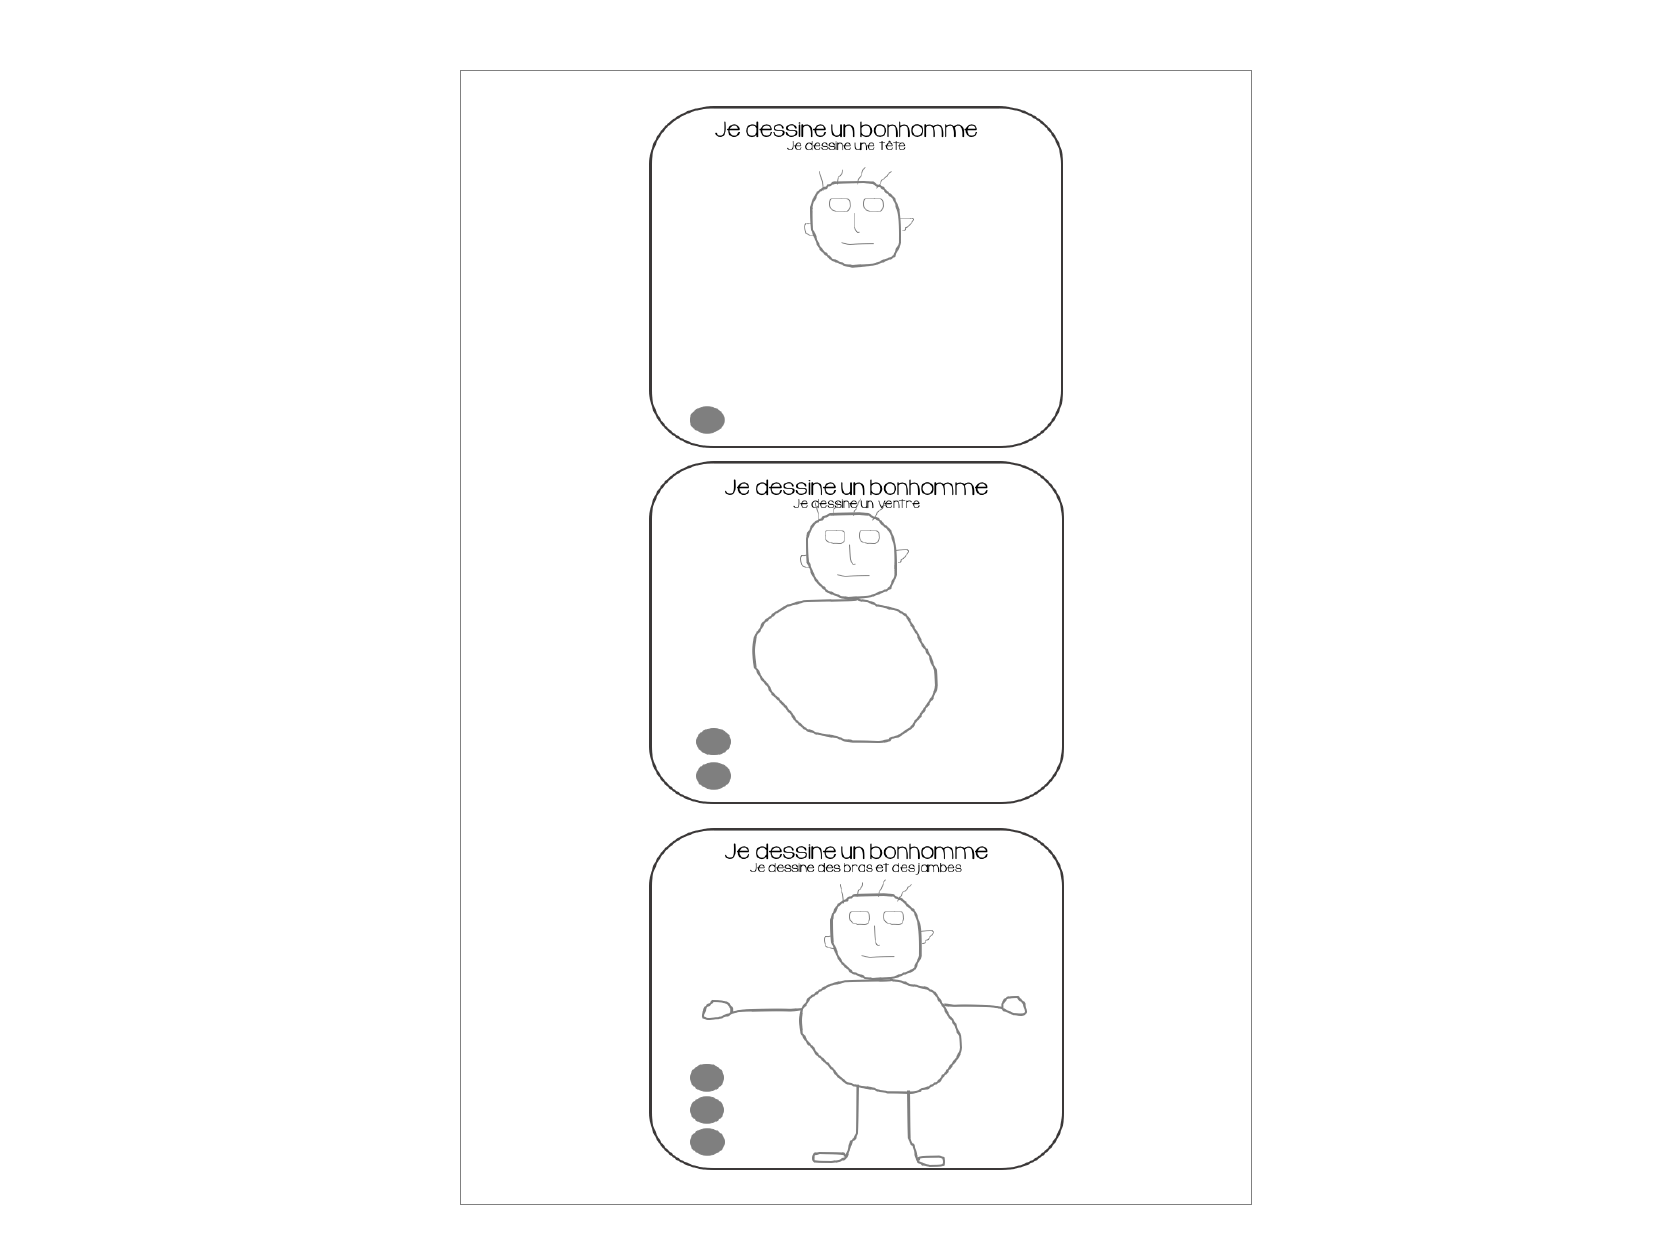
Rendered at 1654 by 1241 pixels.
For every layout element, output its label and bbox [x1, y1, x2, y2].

picture [649, 106, 1063, 448]
picture [649, 461, 1064, 804]
picture [649, 828, 1064, 1170]
